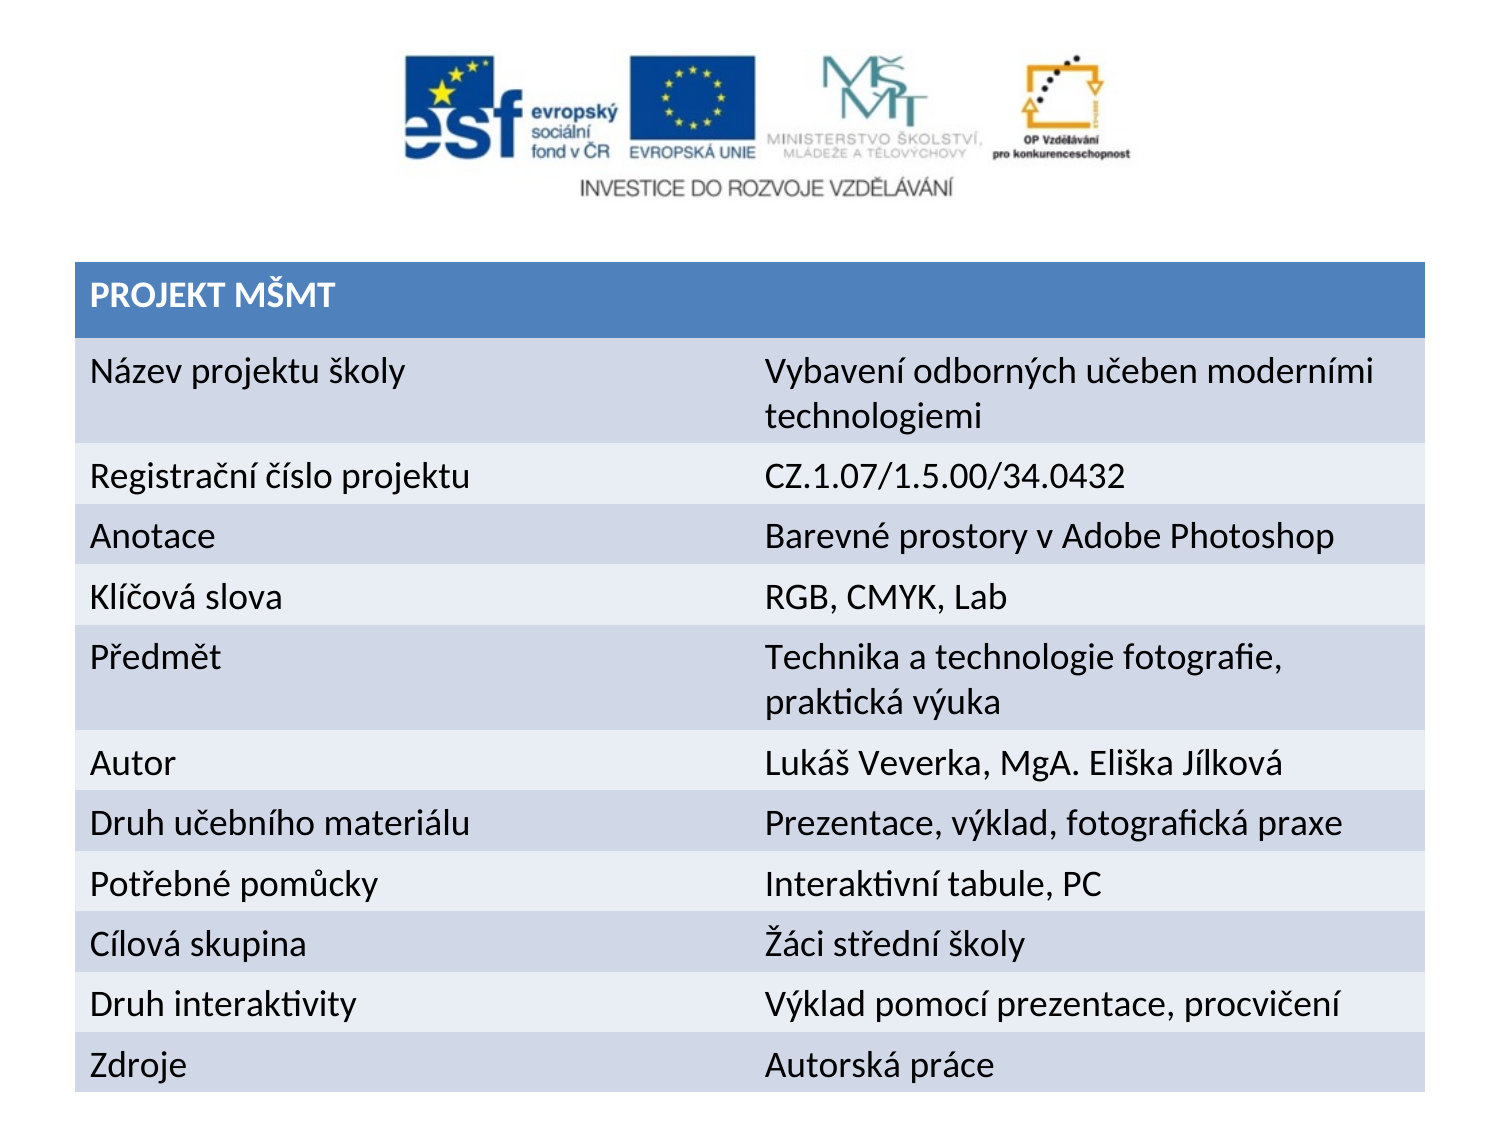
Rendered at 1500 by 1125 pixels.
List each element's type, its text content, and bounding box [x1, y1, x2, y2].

table_cell Interaktivní tabule, PC [750, 851, 1425, 911]
table_cell Prezentace, výklad, fotografická praxe [750, 790, 1425, 851]
picture [395, 49, 1140, 208]
table_cell Druh interaktivity [75, 972, 750, 1032]
table_cell Barevné prostory v Adobe Photoshop [750, 504, 1425, 564]
table_cell Cílová skupina [75, 911, 750, 972]
table_cell Žáci střední školy [750, 911, 1425, 972]
table_cell Autorská práce [750, 1032, 1425, 1092]
table_cell Lukáš Veverka, MgA. Eliška Jílková [750, 730, 1425, 790]
table_cell Název projektu školy [75, 338, 750, 443]
table_cell Potřebné pomůcky [75, 851, 750, 911]
table_cell Anotace [75, 504, 750, 564]
table_cell Vybavení odborných učeben moderními technologiemi [750, 338, 1425, 443]
table_cell Technika a technologie fotografie, praktická výuka [750, 625, 1425, 730]
table_cell Klíčová slova [75, 564, 750, 625]
table_header [750, 262, 1425, 338]
table_cell Registrační číslo projektu [75, 443, 750, 504]
table_cell Zdroje [75, 1032, 750, 1092]
table_cell RGB, CMYK, Lab [750, 564, 1425, 625]
table_cell Druh učebního materiálu [75, 790, 750, 851]
table_cell Výklad pomocí prezentace, procvičení [750, 972, 1425, 1032]
table_cell CZ.1.07/1.5.00/34.0432 [750, 443, 1425, 504]
table_cell Předmět [75, 625, 750, 730]
table_header PROJEKT MŠMT [75, 262, 750, 338]
table_cell Autor [75, 730, 750, 790]
